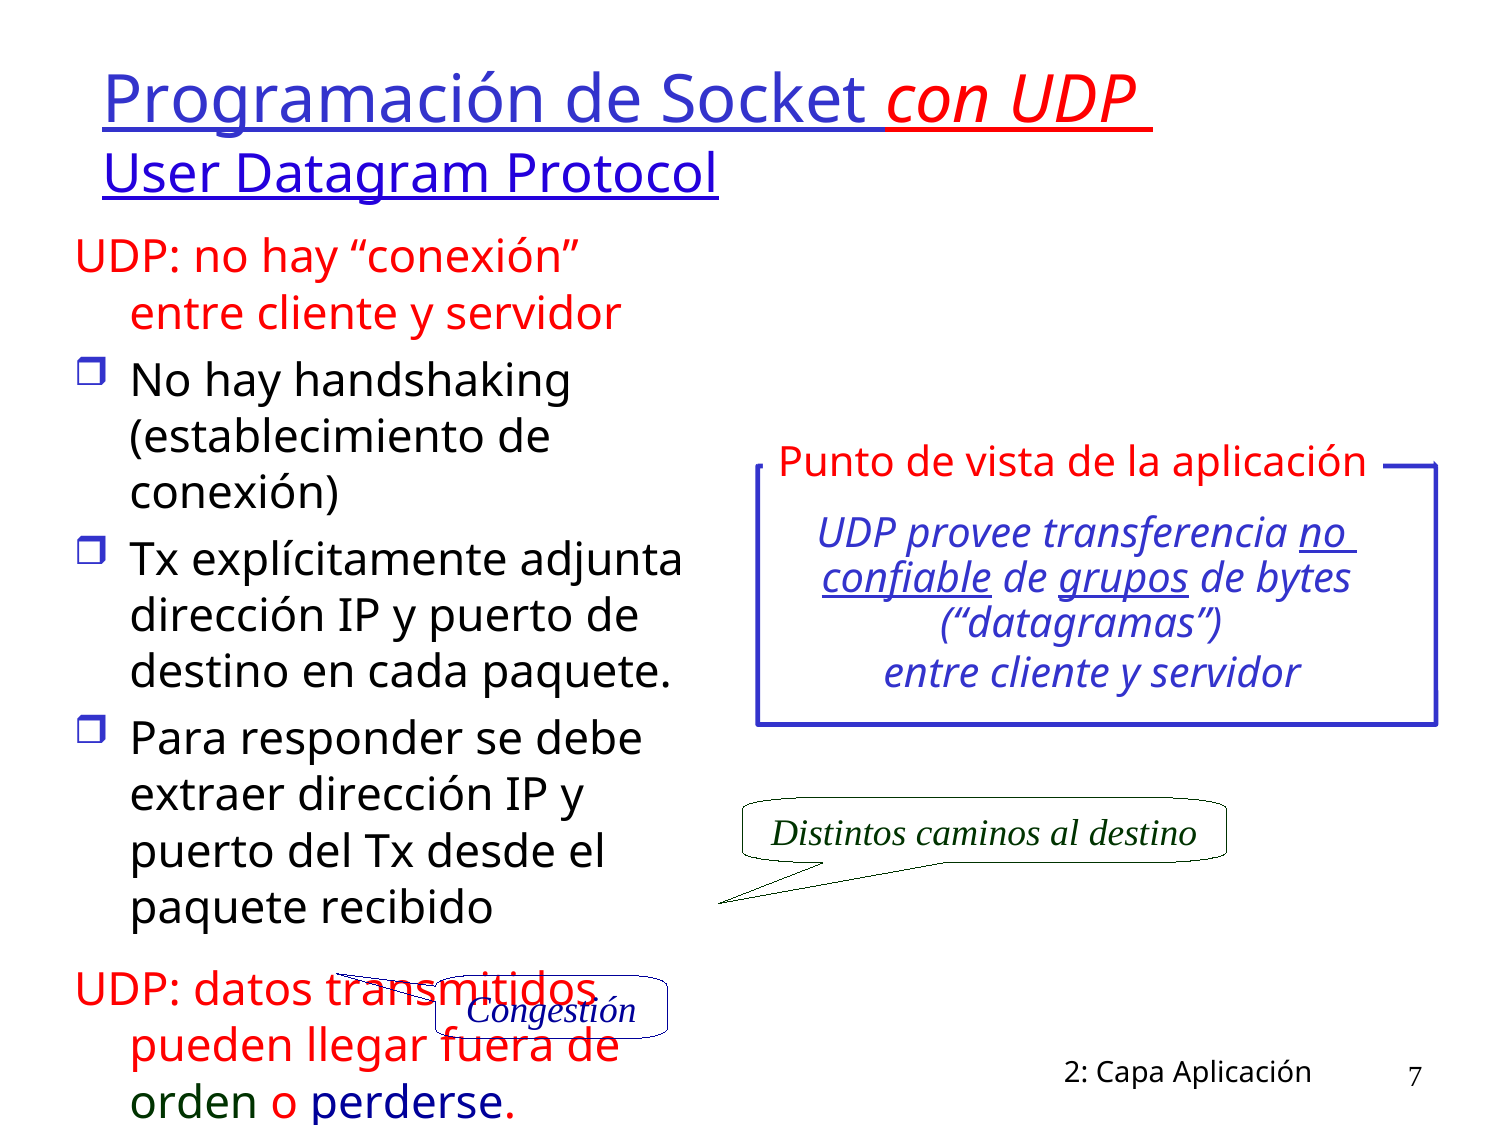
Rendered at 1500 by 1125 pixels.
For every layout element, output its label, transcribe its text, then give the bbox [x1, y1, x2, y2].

text_box Congestión [336, 973, 668, 1039]
list UDP: no hay “conexión” entre cliente y servidor No hay handshaking (establecimiento de conexión)‏ Tx explícitamente adjunta dirección IP y puerto de destino en cada paquete. Para responder se debe extraer dirección IP y puerto del Tx desde el paquete recibido UDP: datos transmitidos pueden llegar fuera de orden o perderse. [59, 220, 716, 1074]
text_box Punto de vista de la aplicación [762, 432, 1383, 493]
text_box UDP provee transferencia no confiable de grupos de bytes (“datagramas”) entre cliente y servidor [801, 503, 1373, 704]
title Programación de Socket con UDP User Datagram Protocol [87, 37, 1363, 225]
text_box Distintos caminos al destino [718, 797, 1227, 904]
